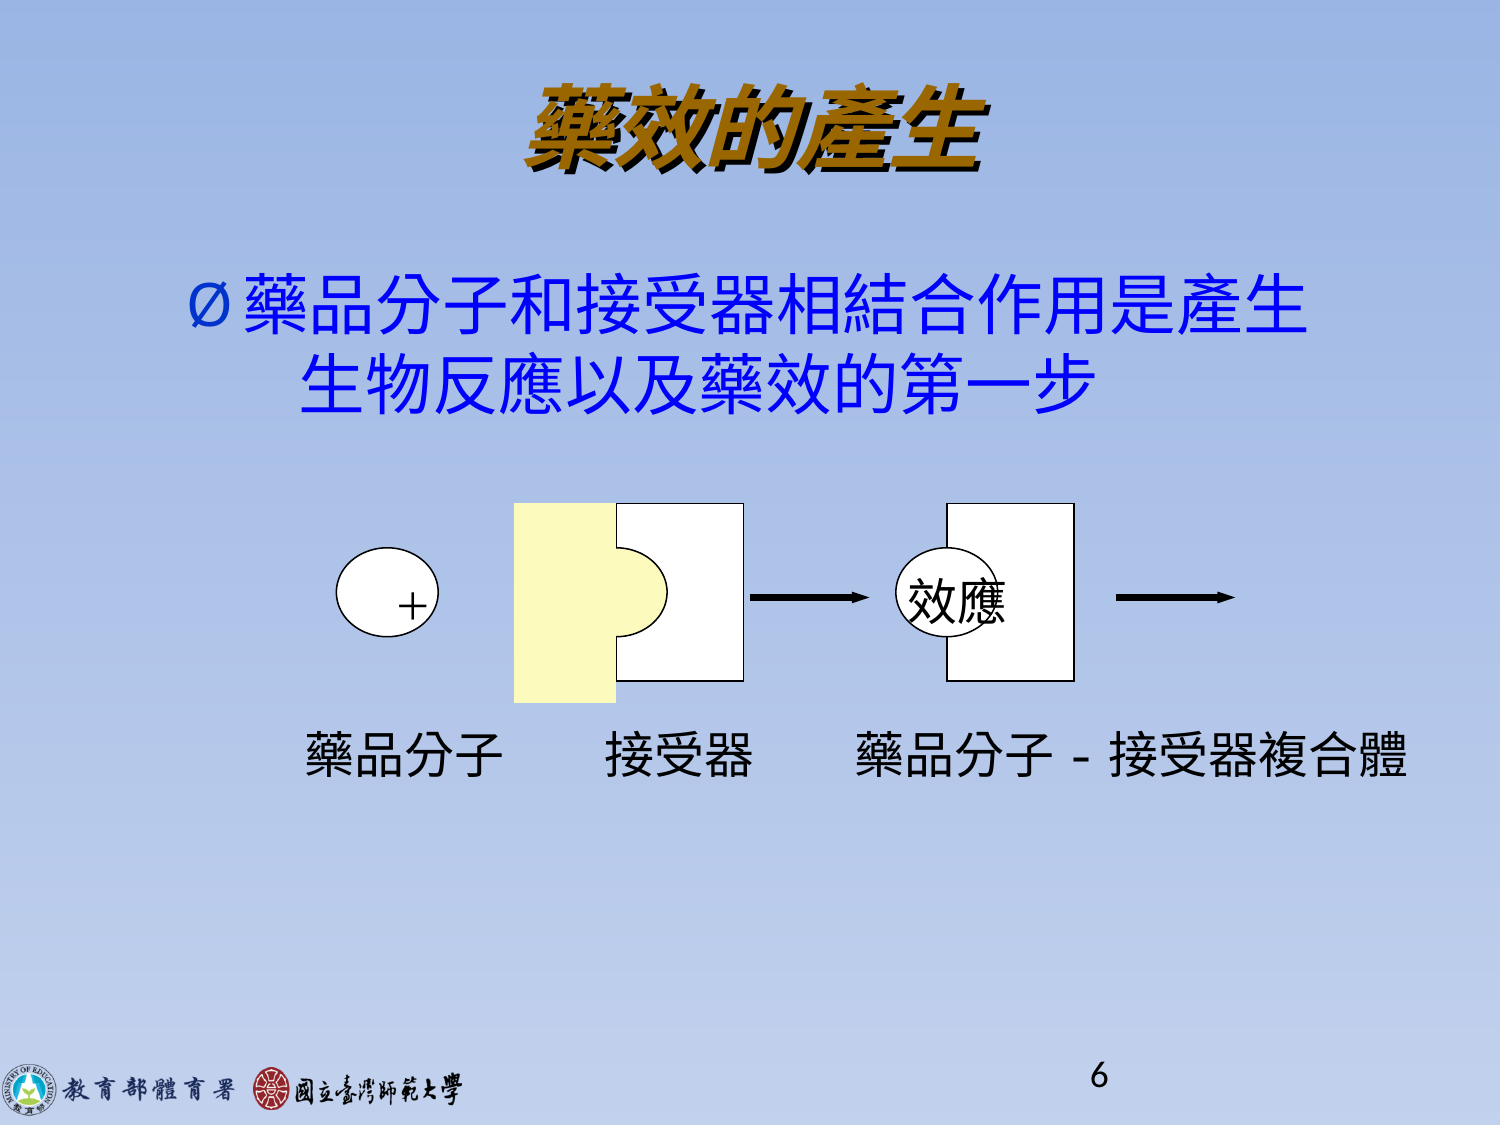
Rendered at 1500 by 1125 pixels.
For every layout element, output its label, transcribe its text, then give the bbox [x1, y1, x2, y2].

list 藥品分子和接受器相結合作用是產生生物反應以及藥效的第一步 [171, 255, 1388, 468]
text_box [947, 638, 1074, 681]
title 藥效的產生 [0, 34, 1500, 215]
text_box ＋ 效應 [183, 562, 1500, 638]
text_box [514, 503, 743, 562]
text_box [514, 638, 743, 703]
text_box [1074, 1042, 1426, 1103]
text_box [909, 503, 1074, 562]
text_box 藥品分子 接受器 藥品分子-接受器複合體 [289, 716, 1426, 882]
text_box [349, 547, 425, 562]
